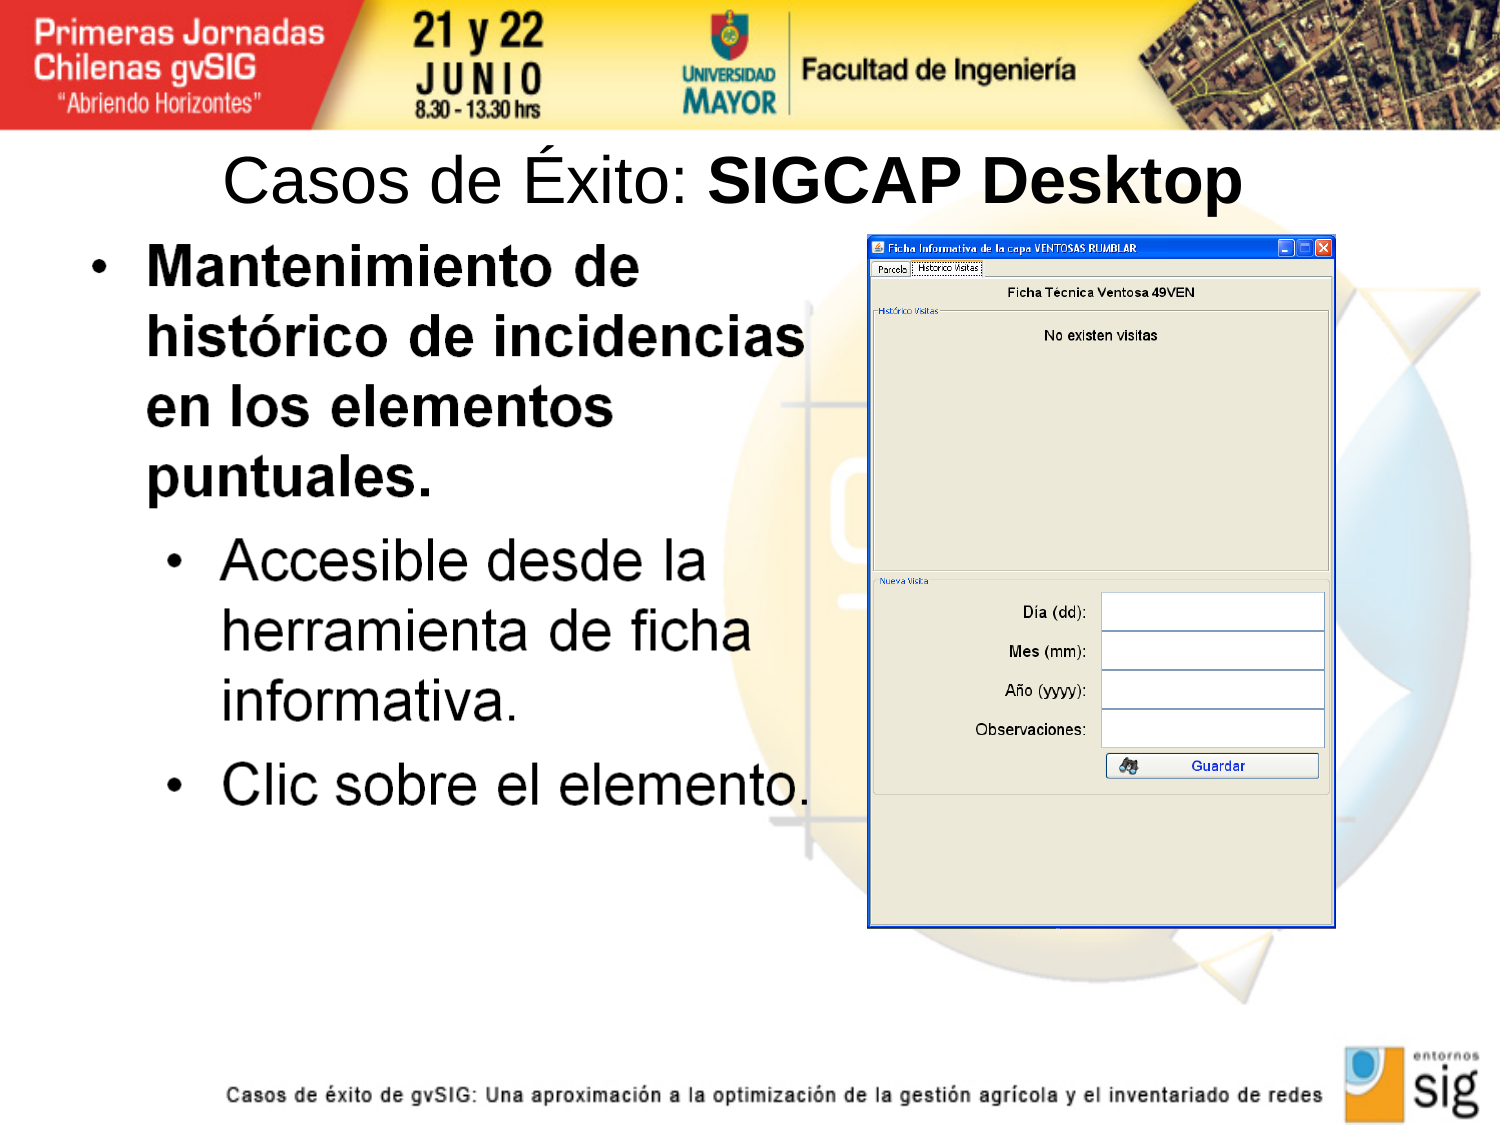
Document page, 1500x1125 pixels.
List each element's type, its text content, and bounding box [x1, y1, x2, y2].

picture [0, 0, 1500, 1125]
title Casos de Éxito: SIGCAP Desktop [58, 93, 1409, 261]
